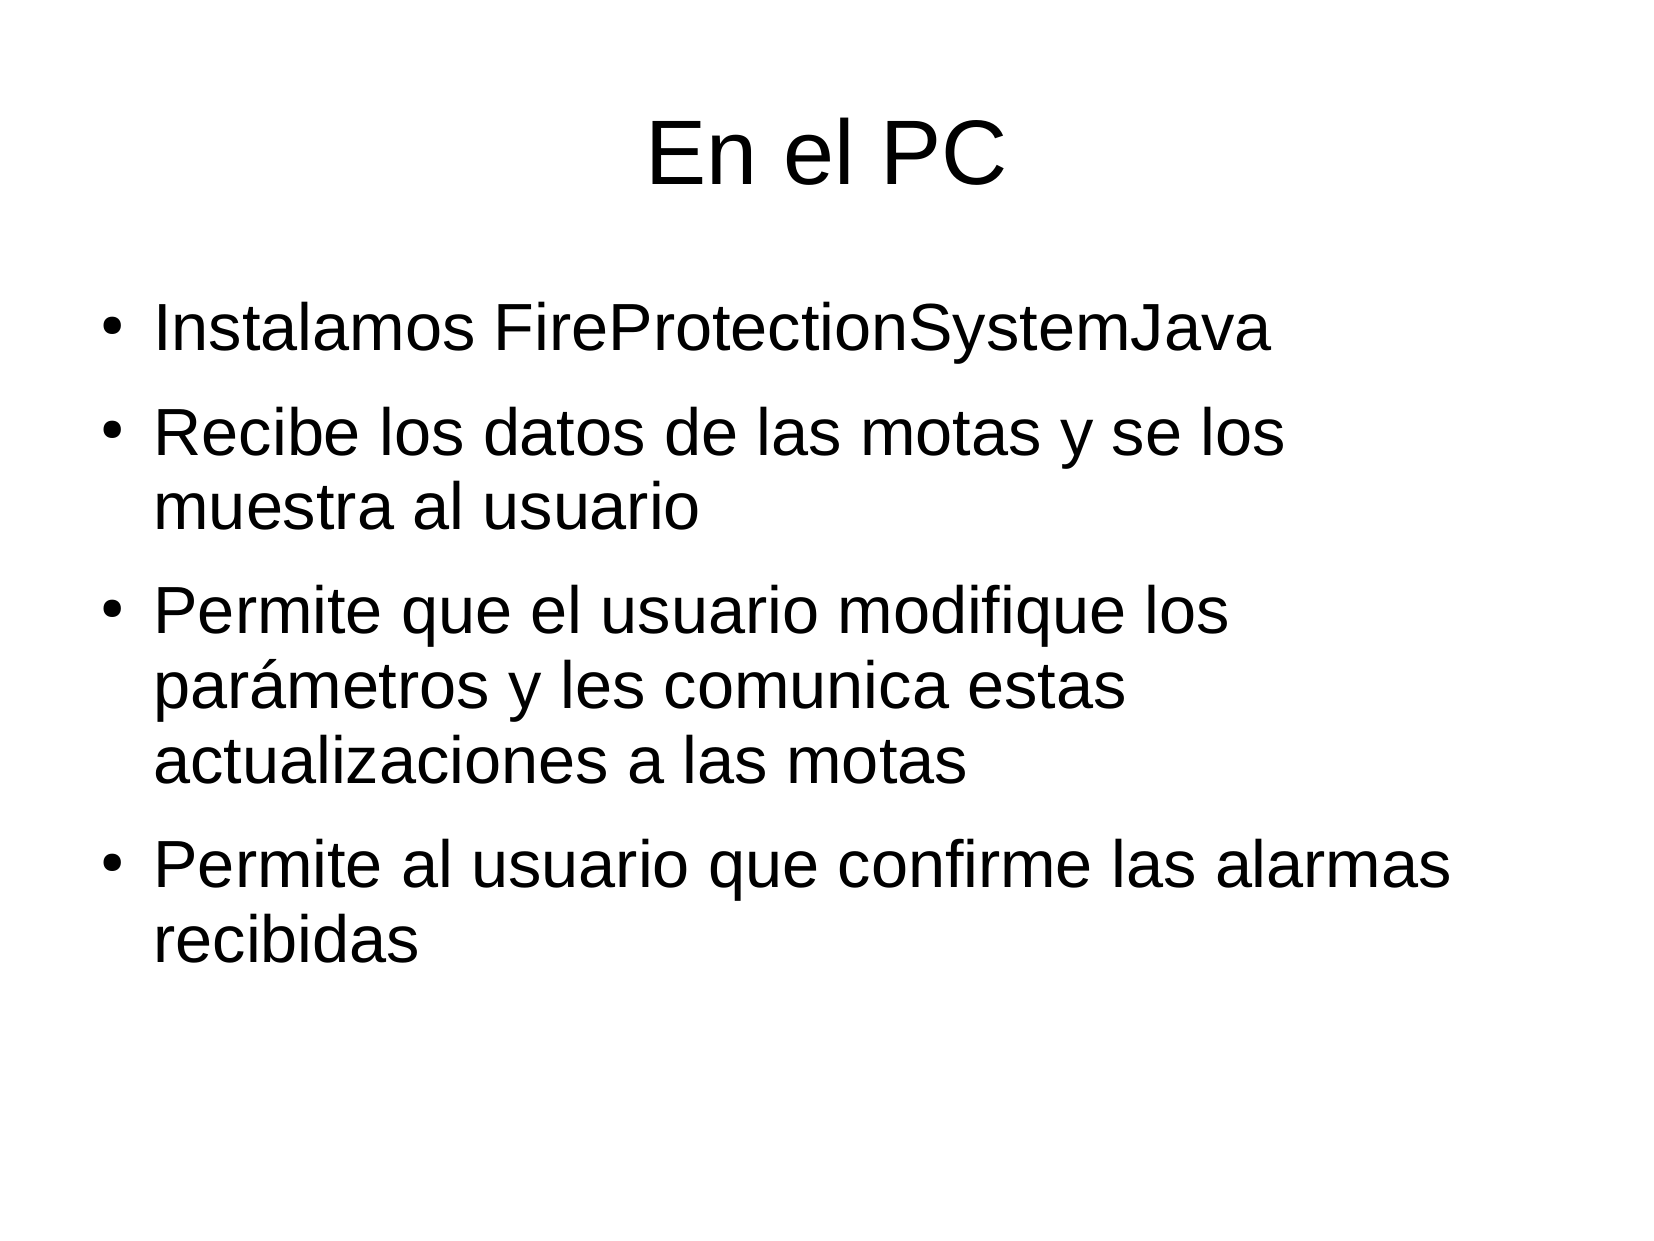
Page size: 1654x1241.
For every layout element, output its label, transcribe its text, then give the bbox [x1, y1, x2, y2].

list Instalamos FireProtectionSystemJava Recibe los datos de las motas y se los muestra al usuario Permite que el usuario modifique los parámetros y les comunica estas actualizaciones a las motas Permite al usuario que confirme las alarmas recibidas [82, 290, 1538, 1010]
title En el PC [82, 49, 1571, 257]
